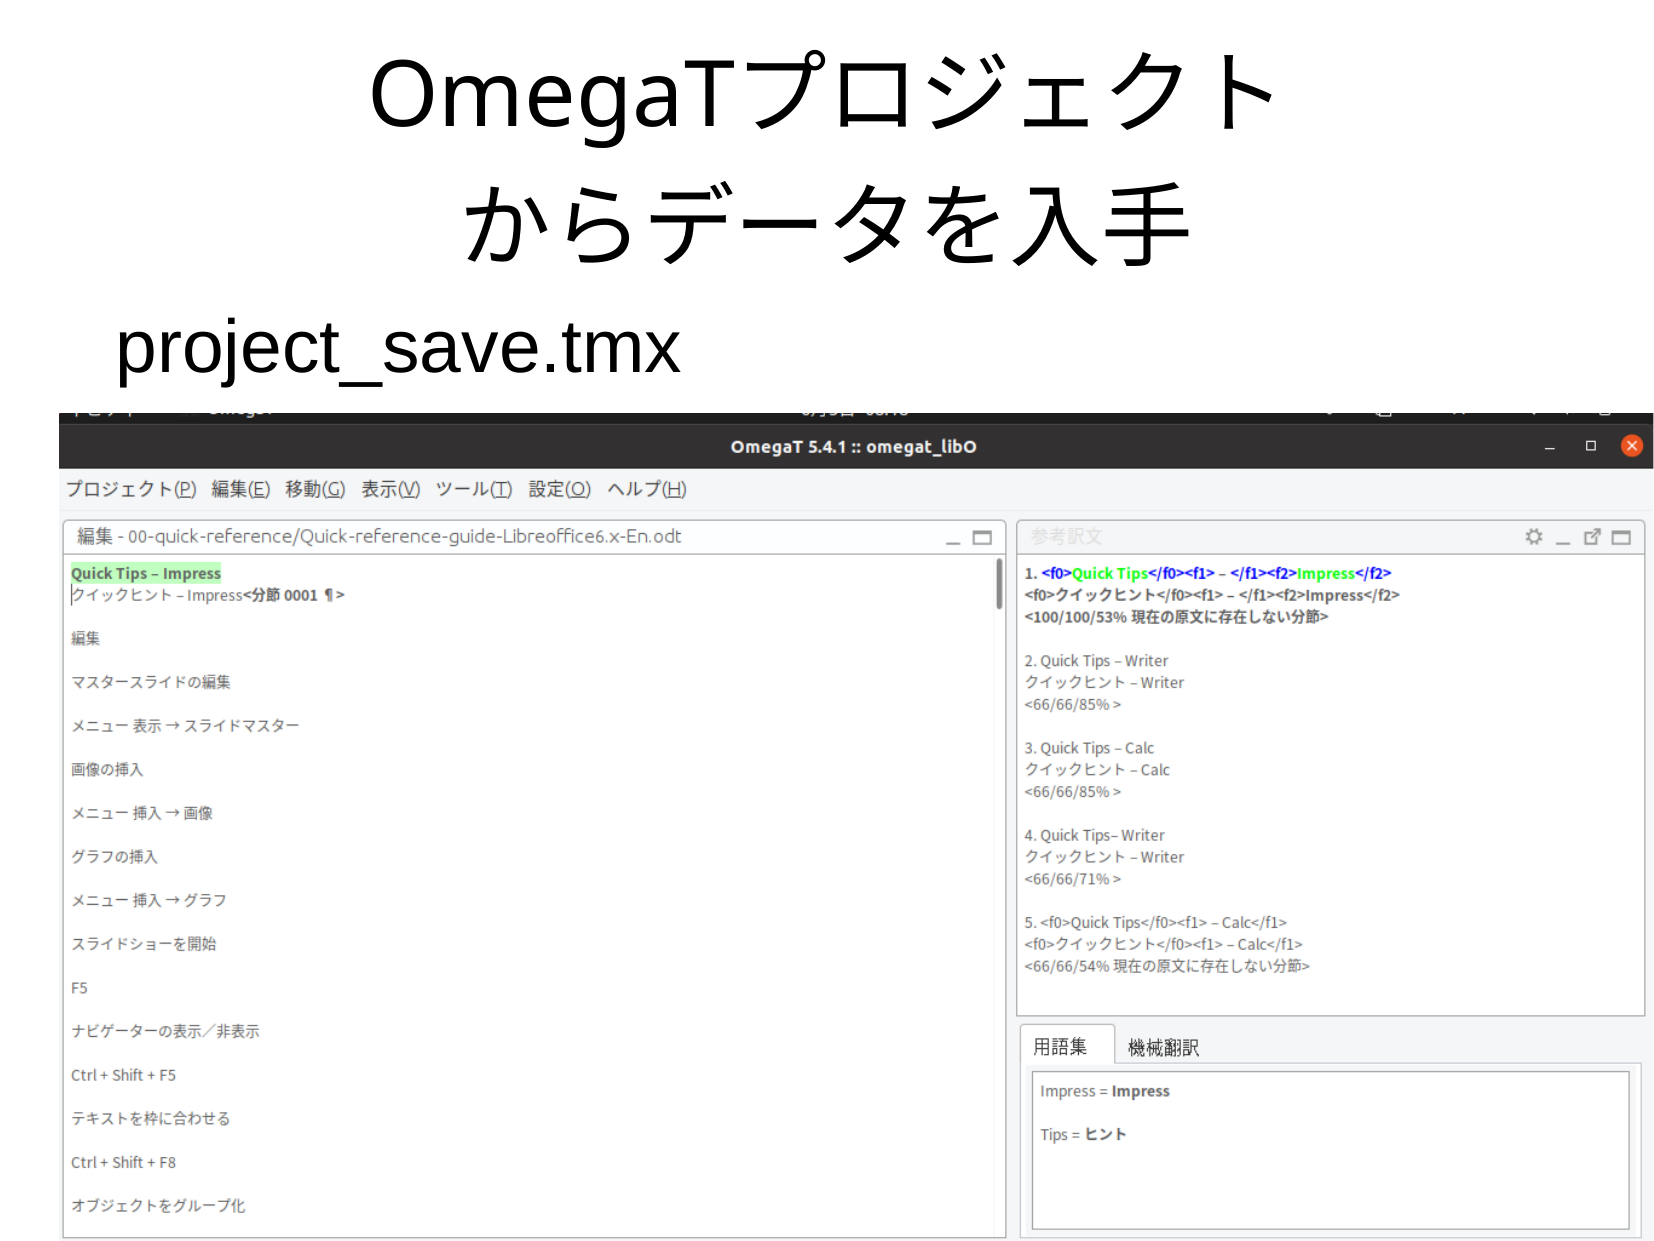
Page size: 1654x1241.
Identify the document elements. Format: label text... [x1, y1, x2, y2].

title OmegaTプロジェクト からデータを入手 [82, 21, 1571, 285]
picture [59, 413, 1654, 1241]
text_box project_save.tmx [100, 297, 975, 397]
